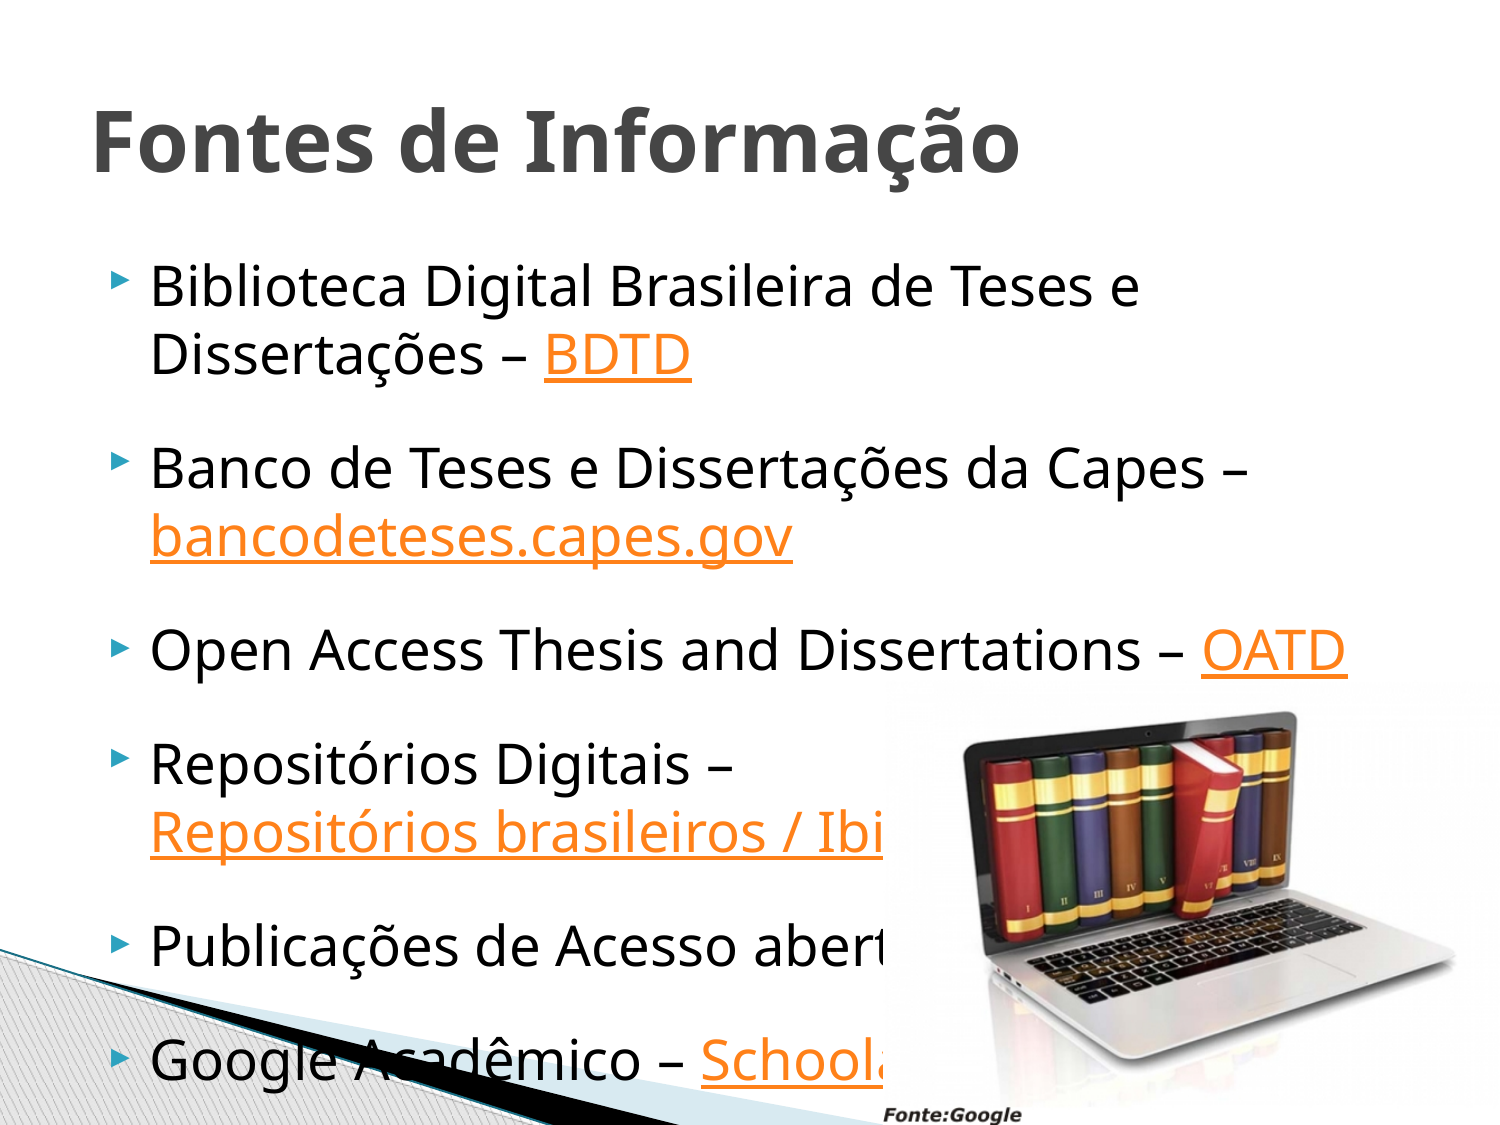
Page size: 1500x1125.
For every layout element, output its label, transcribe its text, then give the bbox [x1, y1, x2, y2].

picture [883, 680, 1500, 1125]
title Fontes de Informação [75, 45, 1425, 233]
list Biblioteca Digital Brasileira de Teses e Dissertações – BDTD Banco de Teses e Dissertações da Capes – bancodeteses.capes.gov Open Access Thesis and Dissertations – OATD Repositórios Digitais – Repositórios brasileiros / Ibict Publicações de Acesso aberto – OASIS Google Acadêmico – Schoolar.google Portal de periódicos Capes - Capes [75, 242, 1425, 986]
